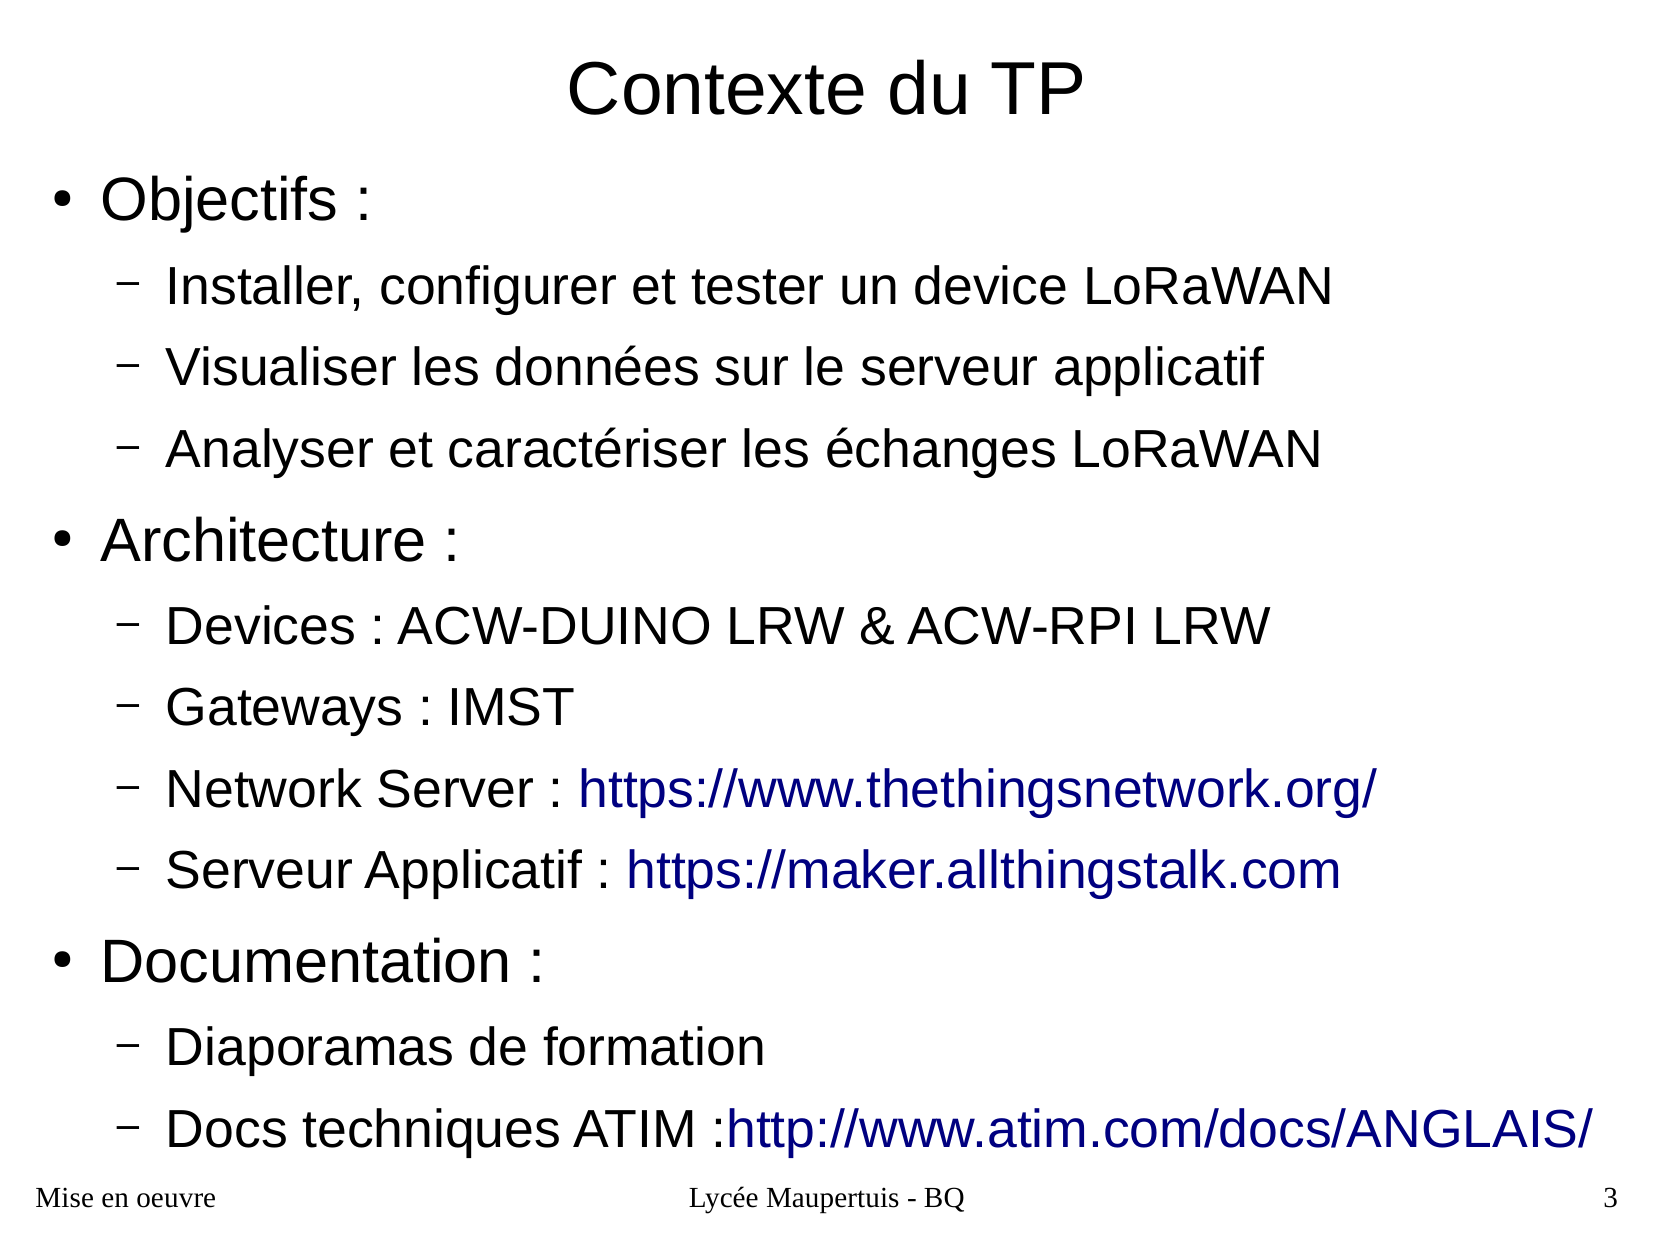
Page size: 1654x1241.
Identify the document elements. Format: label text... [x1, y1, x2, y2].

title Contexte du TP [35, 35, 1619, 142]
list Objectifs : Installer, configurer et tester un device LoRaWAN Visualiser les données sur le serveur applicatif Analyser et caractériser les échanges LoRaWAN Architecture : Devices : ACW-DUINO LRW & ACW-RPI LRW Gateways : IMST Network Server : https://www.thethingsnetwork.org/ Serveur Applicatif : https://maker.allthingstalk.com Documentation : Diaporamas de formation Docs techniques ATIM :http://www.atim.com/docs/ANGLAIS/ [35, 165, 1619, 1170]
